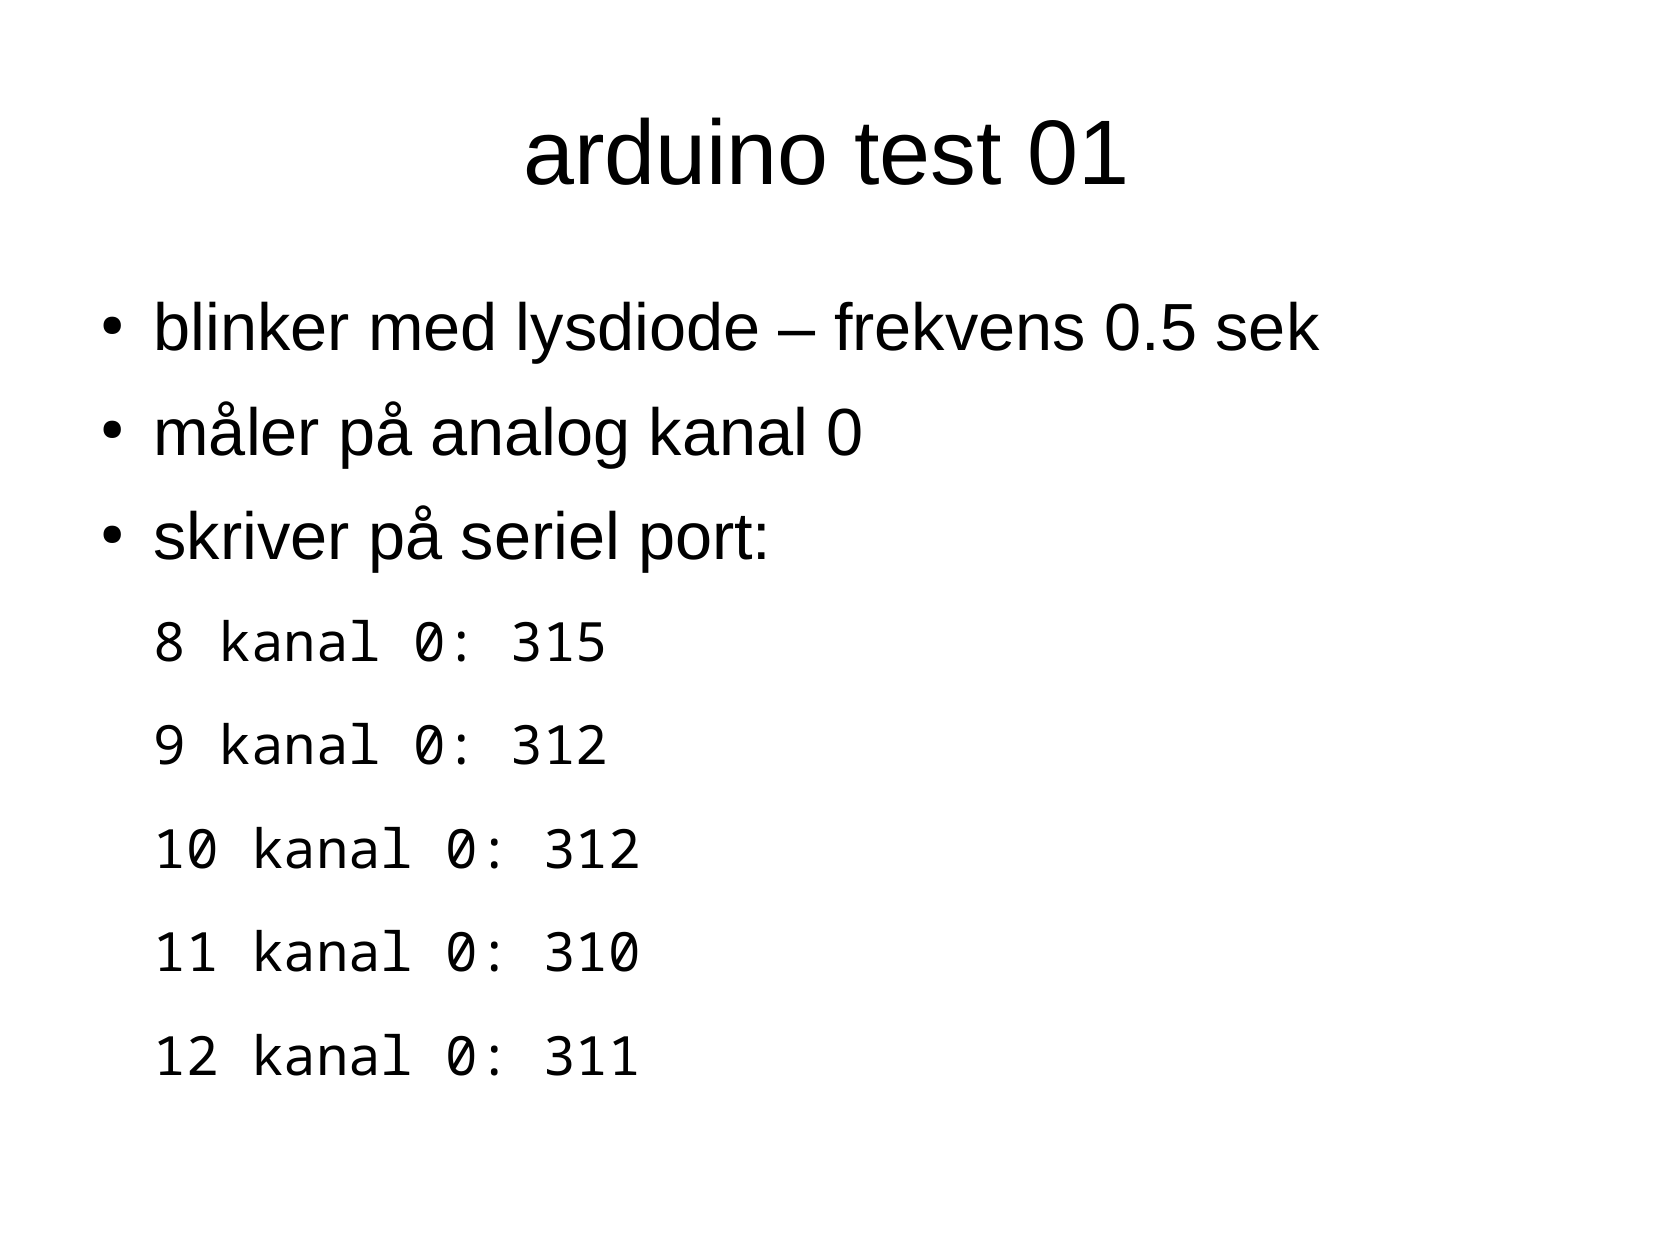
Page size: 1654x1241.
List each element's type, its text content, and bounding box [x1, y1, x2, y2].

title arduino test 01 [82, 49, 1571, 257]
list blinker med lysdiode – frekvens 0.5 sek måler på analog kanal 0 skriver på seriel port: 8 kanal 0: 315 9 kanal 0: 312 10 kanal 0: 312 11 kanal 0: 310 12 kanal 0: 311 [82, 290, 1571, 1109]
